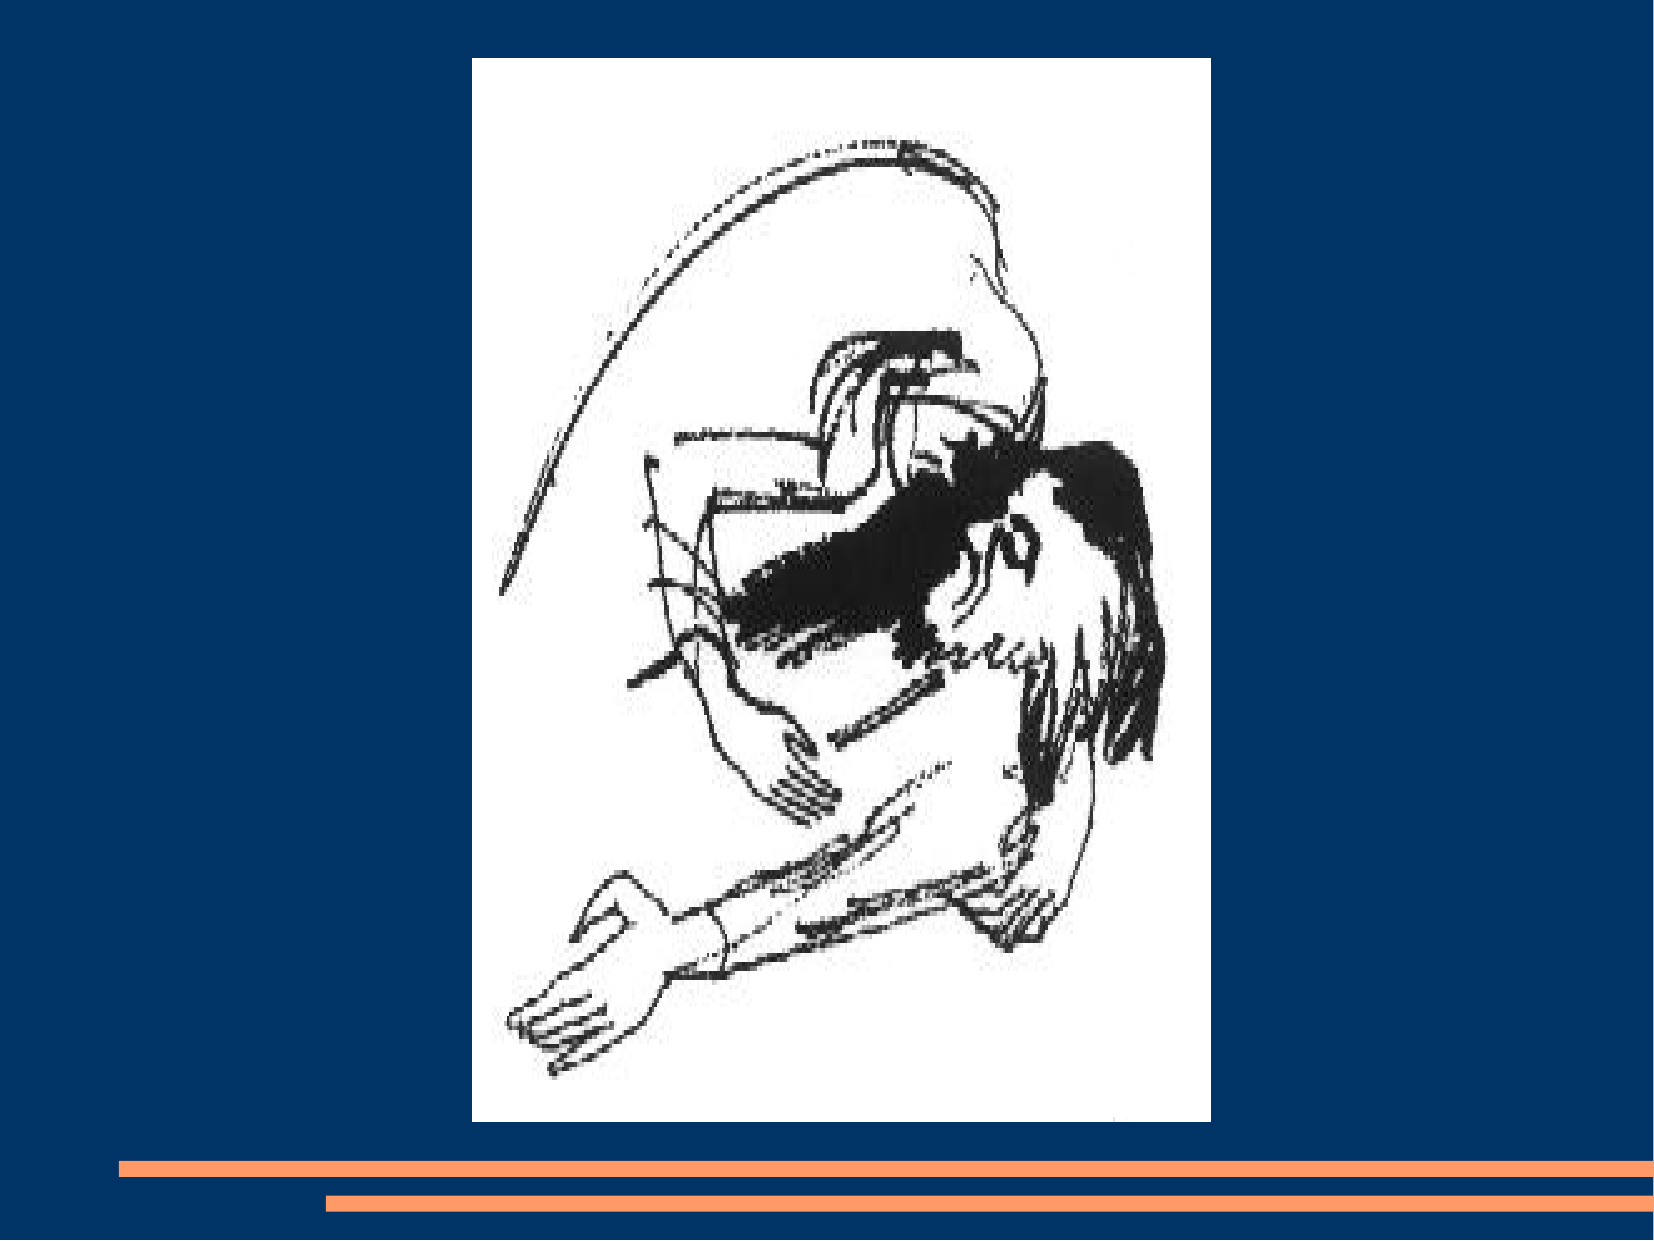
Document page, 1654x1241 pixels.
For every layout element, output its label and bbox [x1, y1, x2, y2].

picture [472, 58, 1211, 1123]
